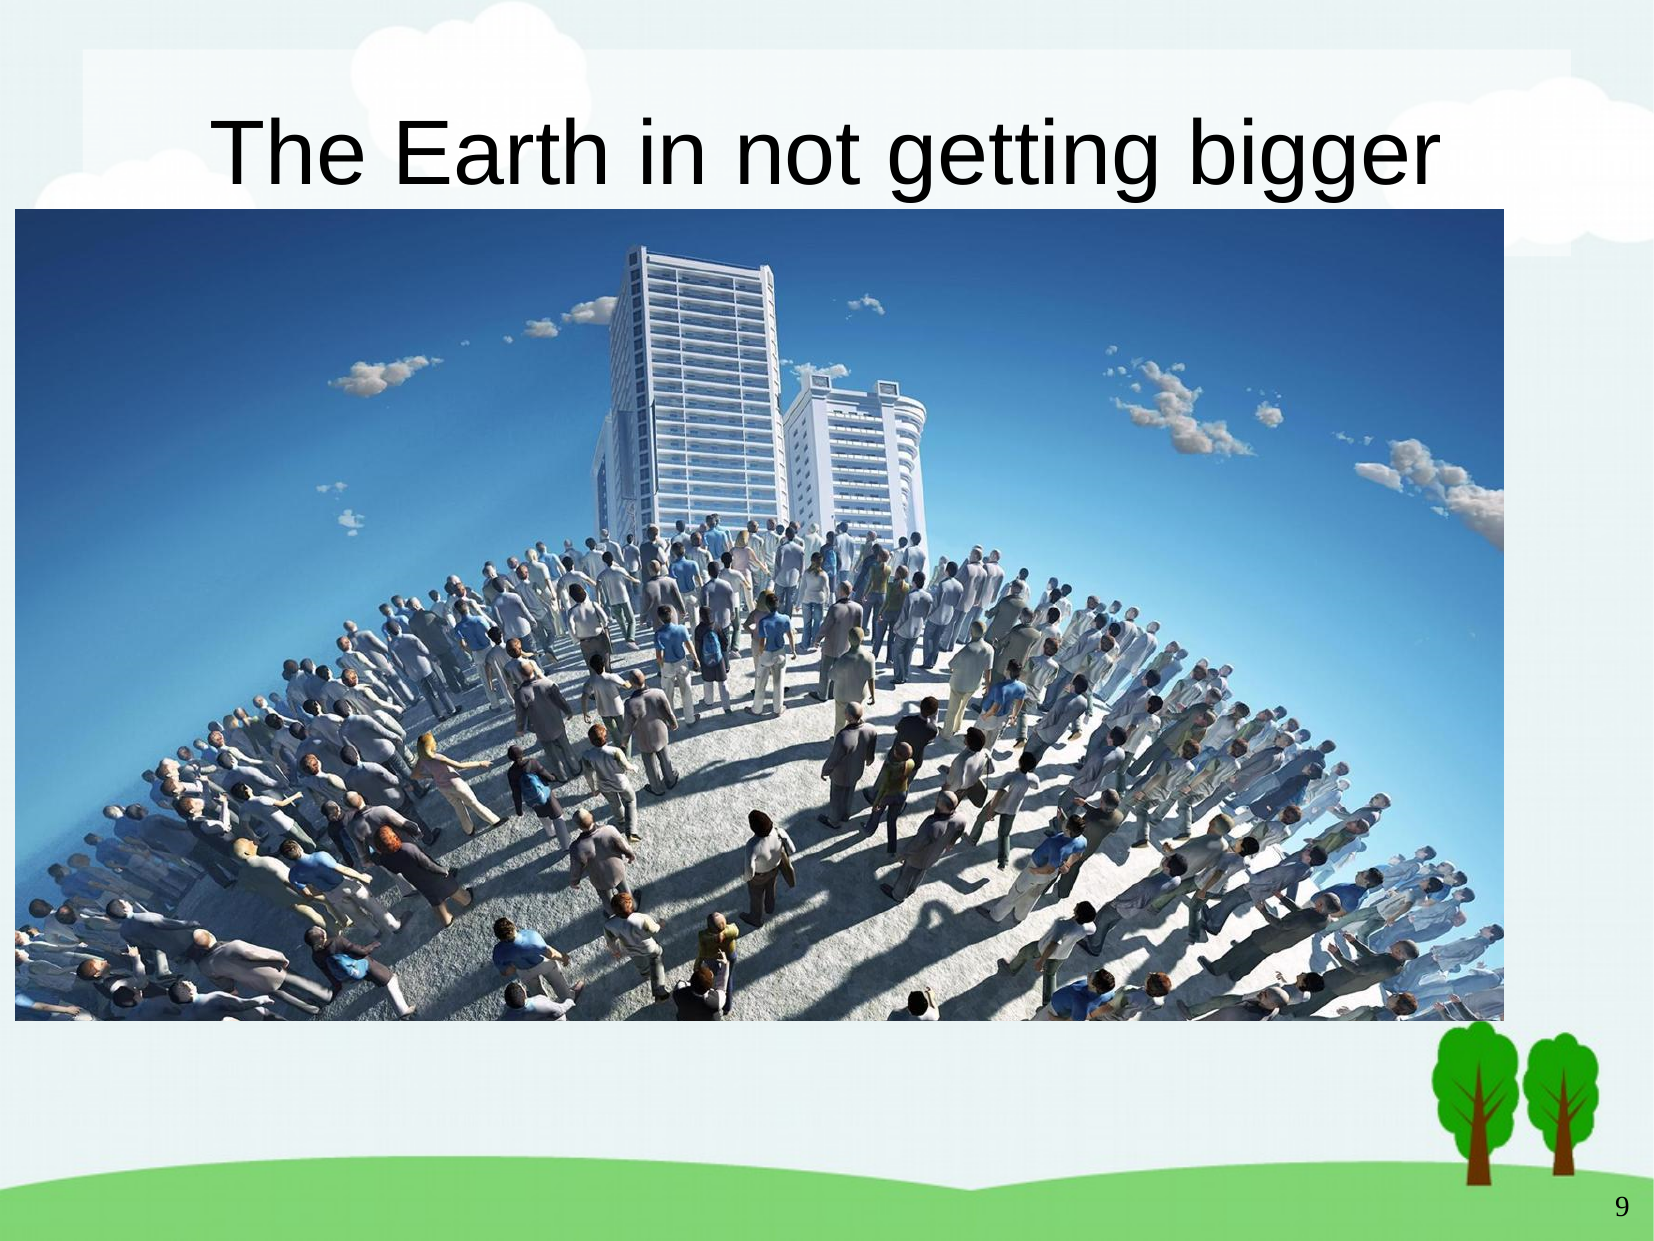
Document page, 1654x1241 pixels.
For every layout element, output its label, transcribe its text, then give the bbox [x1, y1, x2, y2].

picture [0, 0, 1654, 1241]
title The Earth in not getting bigger [82, 49, 1571, 257]
